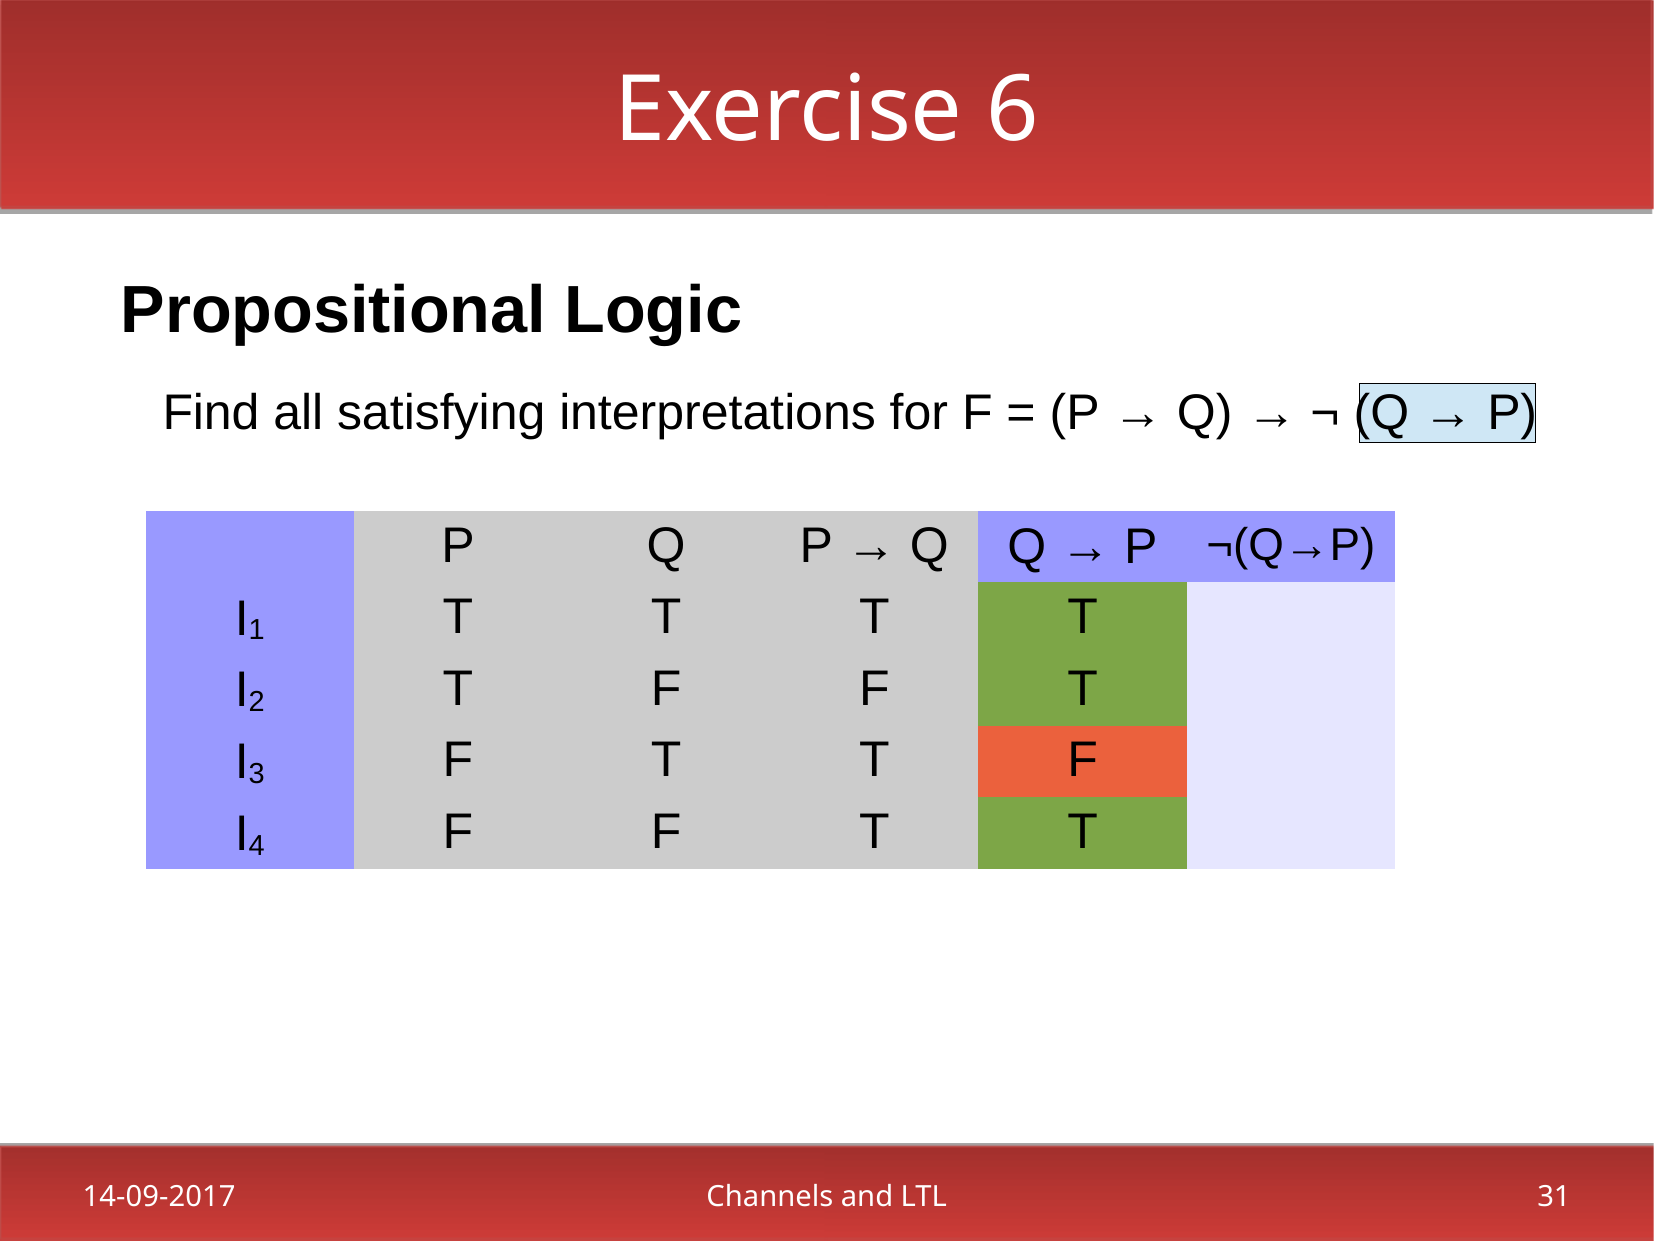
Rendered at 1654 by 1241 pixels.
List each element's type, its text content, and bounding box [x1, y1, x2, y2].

table_cell F [562, 654, 770, 726]
picture [0, 0, 1654, 214]
table_cell F [354, 797, 562, 869]
table_header ¬(Q→P) [1187, 511, 1395, 582]
table_cell I1 [146, 582, 354, 654]
table_header Q [562, 511, 770, 582]
table_cell T [354, 654, 562, 726]
table_cell T [562, 726, 770, 797]
picture [0, 1143, 1654, 1241]
table_cell I3 [146, 726, 354, 797]
table_cell F [354, 726, 562, 797]
table_cell [1187, 797, 1395, 869]
table_cell T [978, 797, 1187, 869]
table_header P [354, 511, 562, 582]
table_cell T [770, 582, 978, 654]
table_cell [1187, 654, 1395, 726]
table_cell [1187, 582, 1395, 654]
text_box Find all satisfying interpretations for F = (P → Q) → ¬ (Q → P) [147, 377, 1554, 448]
table_header P → Q [770, 511, 978, 582]
table_cell T [978, 582, 1187, 654]
table_cell T [770, 797, 978, 869]
text_box Propositional Logic [105, 264, 759, 354]
table_cell F [562, 797, 770, 869]
table_cell T [354, 582, 562, 654]
table_cell T [978, 654, 1187, 726]
title Exercise 6 [59, 31, 1595, 178]
table_header [146, 511, 354, 582]
table_cell F [978, 726, 1187, 797]
table_cell F [770, 654, 978, 726]
table_cell I2 [146, 654, 354, 726]
table_cell T [562, 582, 770, 654]
table_cell [1187, 726, 1395, 797]
table_cell I4 [146, 797, 354, 869]
table_header Q → P [978, 511, 1187, 582]
table_cell T [770, 726, 978, 797]
